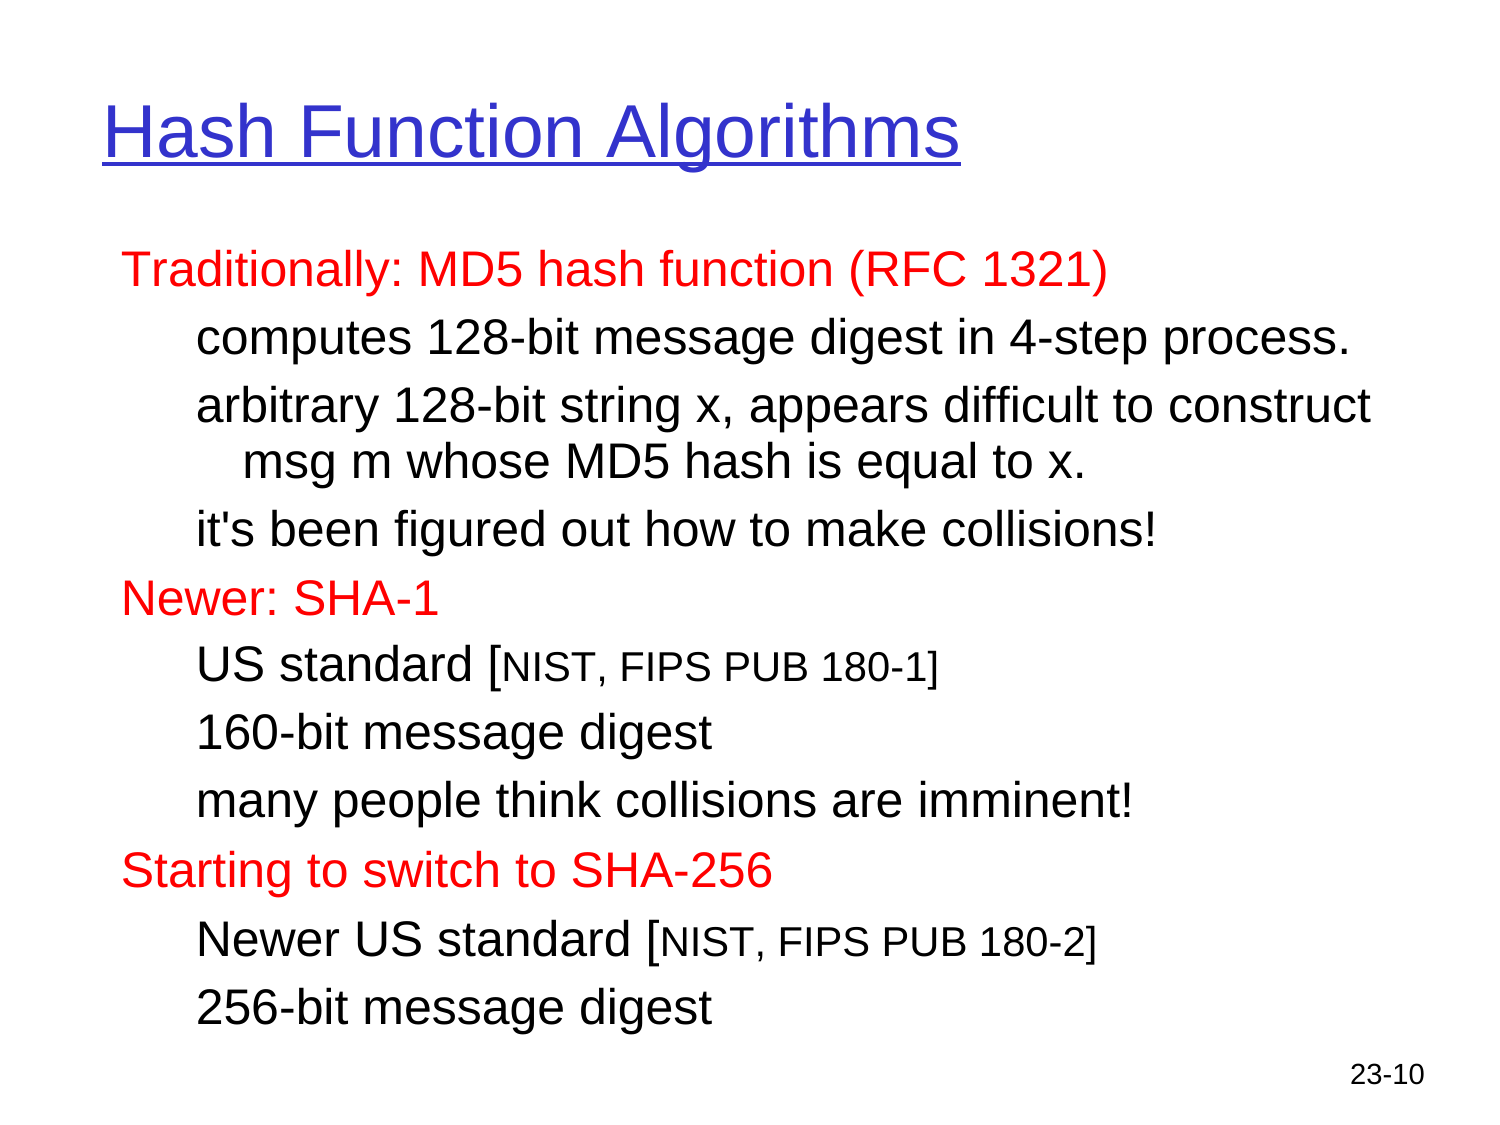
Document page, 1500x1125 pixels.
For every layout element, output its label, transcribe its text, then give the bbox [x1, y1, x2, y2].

list Traditionally: MD5 hash function (RFC 1321) computes 128-bit message digest in 4-step process. arbitrary 128-bit string x, appears difficult to construct msg m whose MD5 hash is equal to x. it's been figured out how to make collisions! Newer: SHA-1 US standard [NIST, FIPS PUB 180-1] 160-bit message digest many people think collisions are imminent! Starting to switch to SHA-256 Newer US standard [NIST, FIPS PUB 180-2] 256-bit message digest [106, 233, 1440, 1043]
title Hash Function Algorithms [87, 37, 1363, 225]
